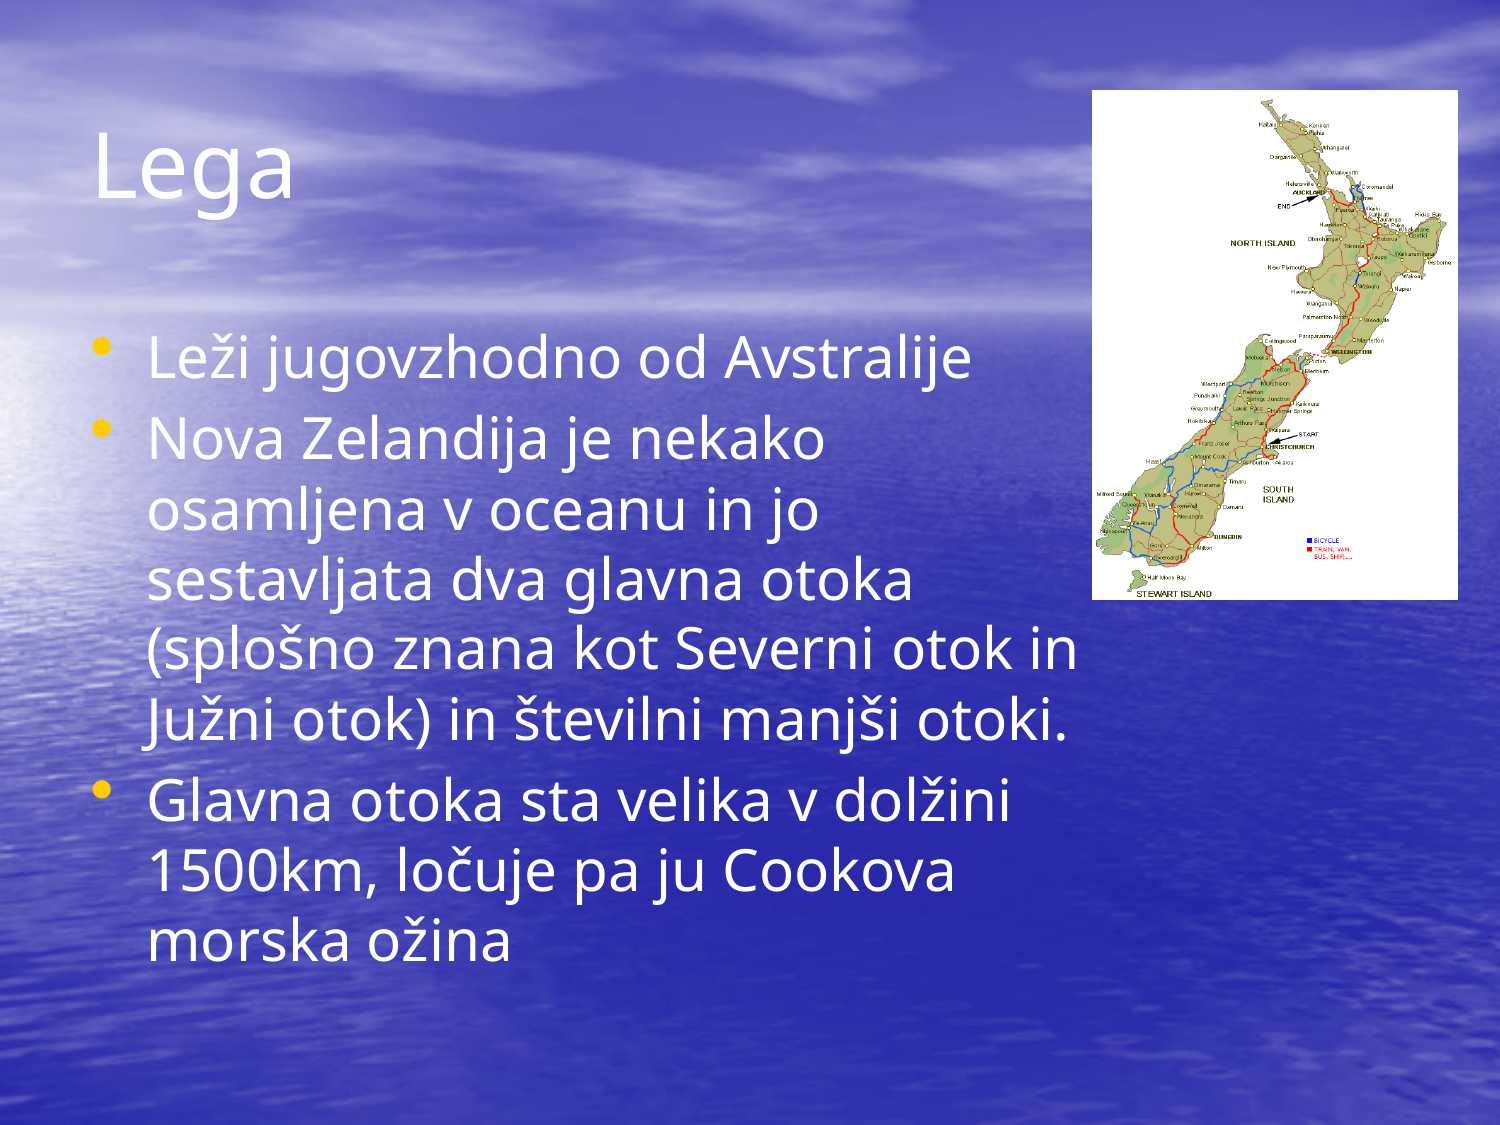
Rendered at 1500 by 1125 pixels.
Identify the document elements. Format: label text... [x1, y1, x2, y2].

list Leži jugovzhodno od Avstralije Nova Zelandija je nekako osamljena v oceanu in jo sestavljata dva glavna otoka (splošno znana kot Severni otok in Južni otok) in številni manjši otoki. Glavna otoka sta velika v dolžini 1500km, ločuje pa ju Cookova morska ožina [75, 312, 1105, 1071]
picture [0, 0, 1500, 1125]
title Lega [75, 47, 1425, 275]
